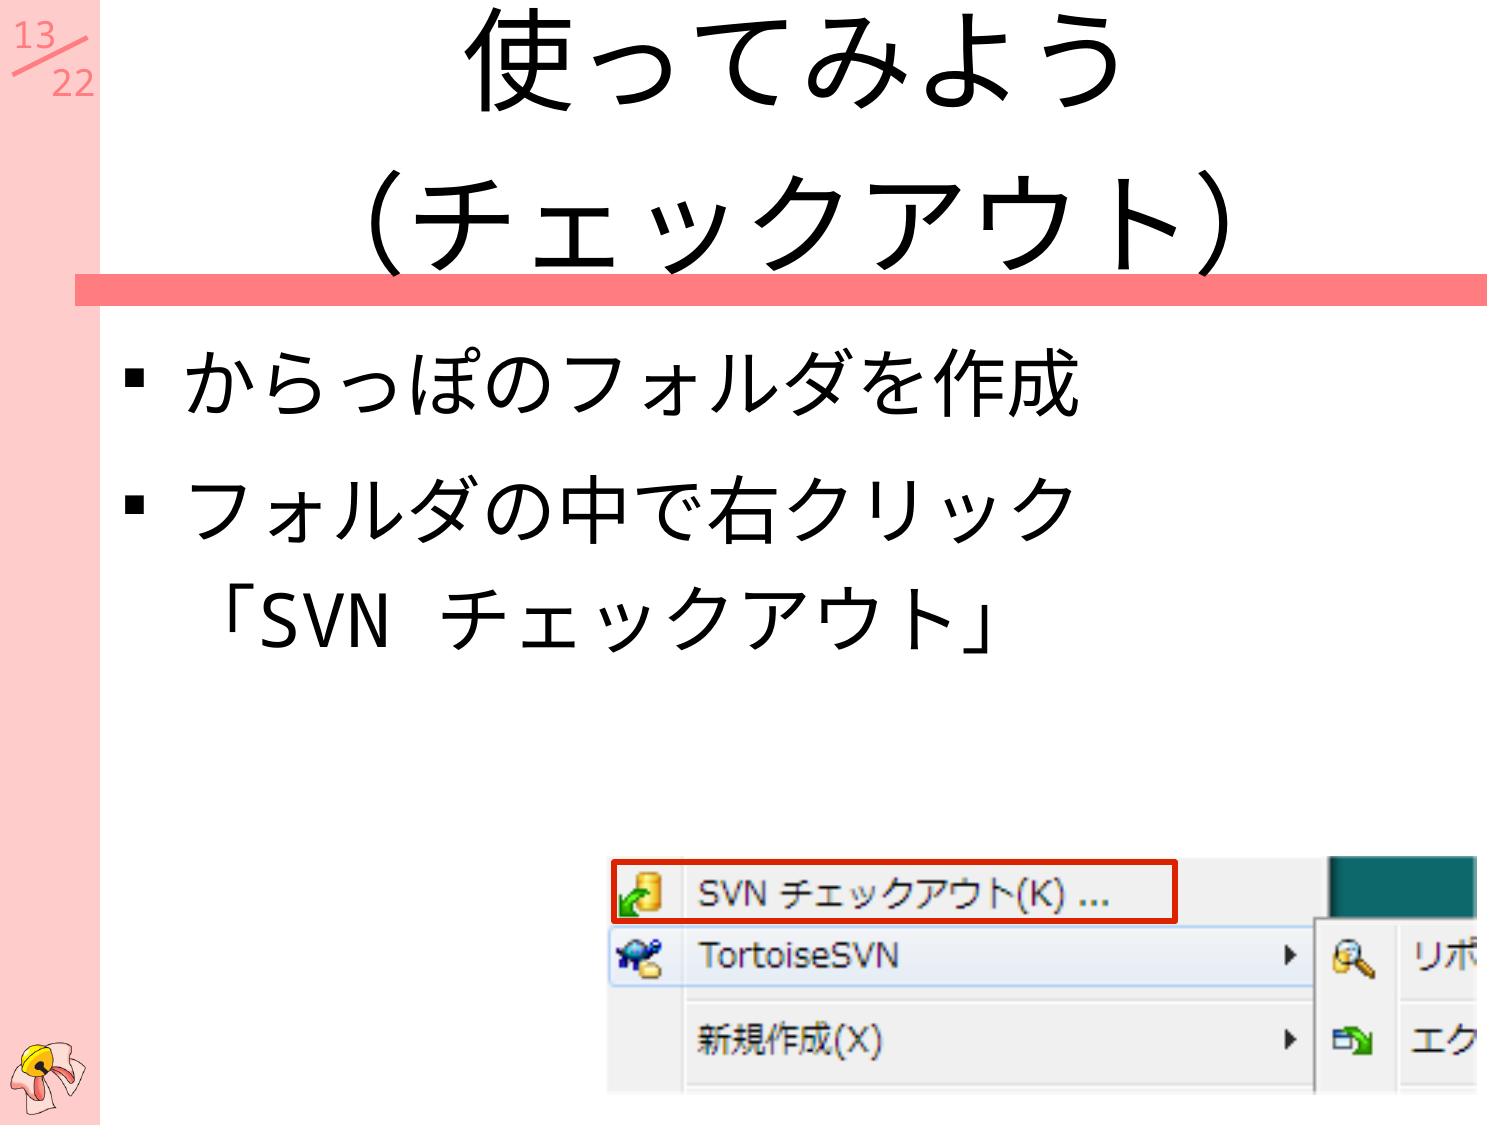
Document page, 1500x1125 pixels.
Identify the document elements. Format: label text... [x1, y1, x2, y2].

picture [606, 856, 1477, 1095]
list からっぽのフォルダを作成 フォルダの中で右クリック 「SVN チェックアウト」 [125, 324, 1476, 1065]
title 使ってみよう （チェックアウト） [125, 14, 1476, 257]
picture [10, 1042, 86, 1115]
